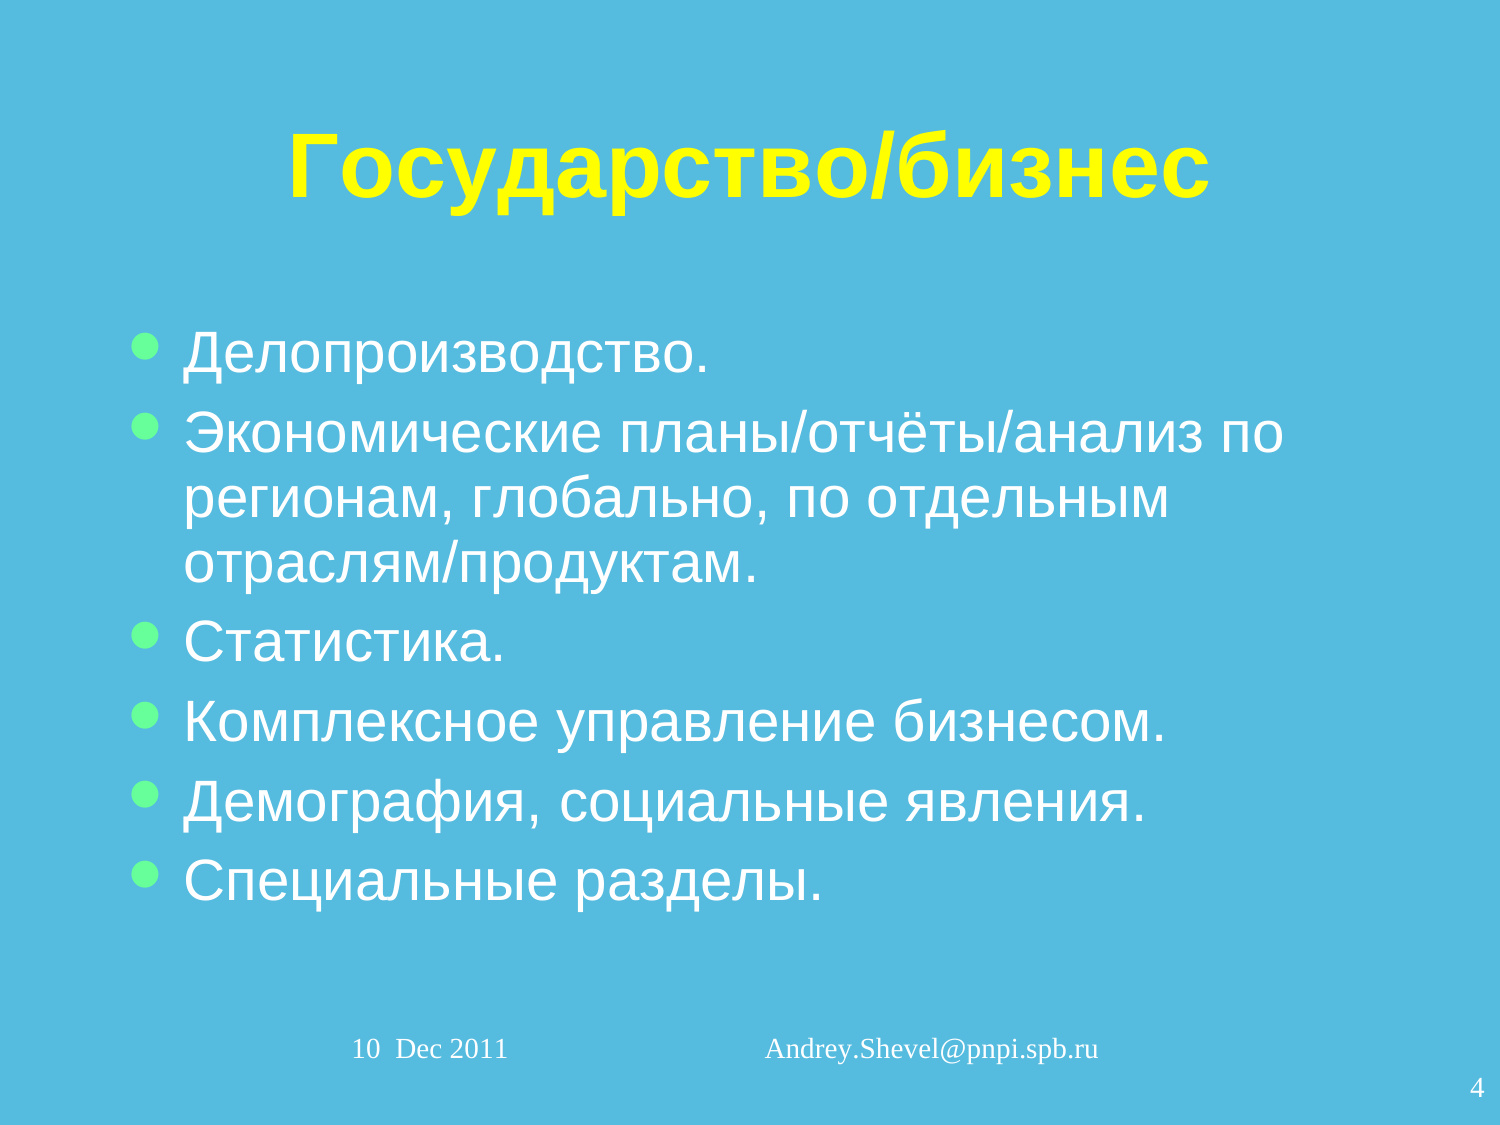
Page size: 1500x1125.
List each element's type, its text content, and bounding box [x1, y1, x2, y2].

title Государство/бизнес [112, 37, 1388, 225]
list Делопроизводство. Экономические планы/отчёты/анализ по регионам, глобально, по отдельным отраслям/продуктам. Статистика. Комплексное управление бизнесом. Демография, социальные явления. Специальные разделы. [112, 312, 1388, 988]
